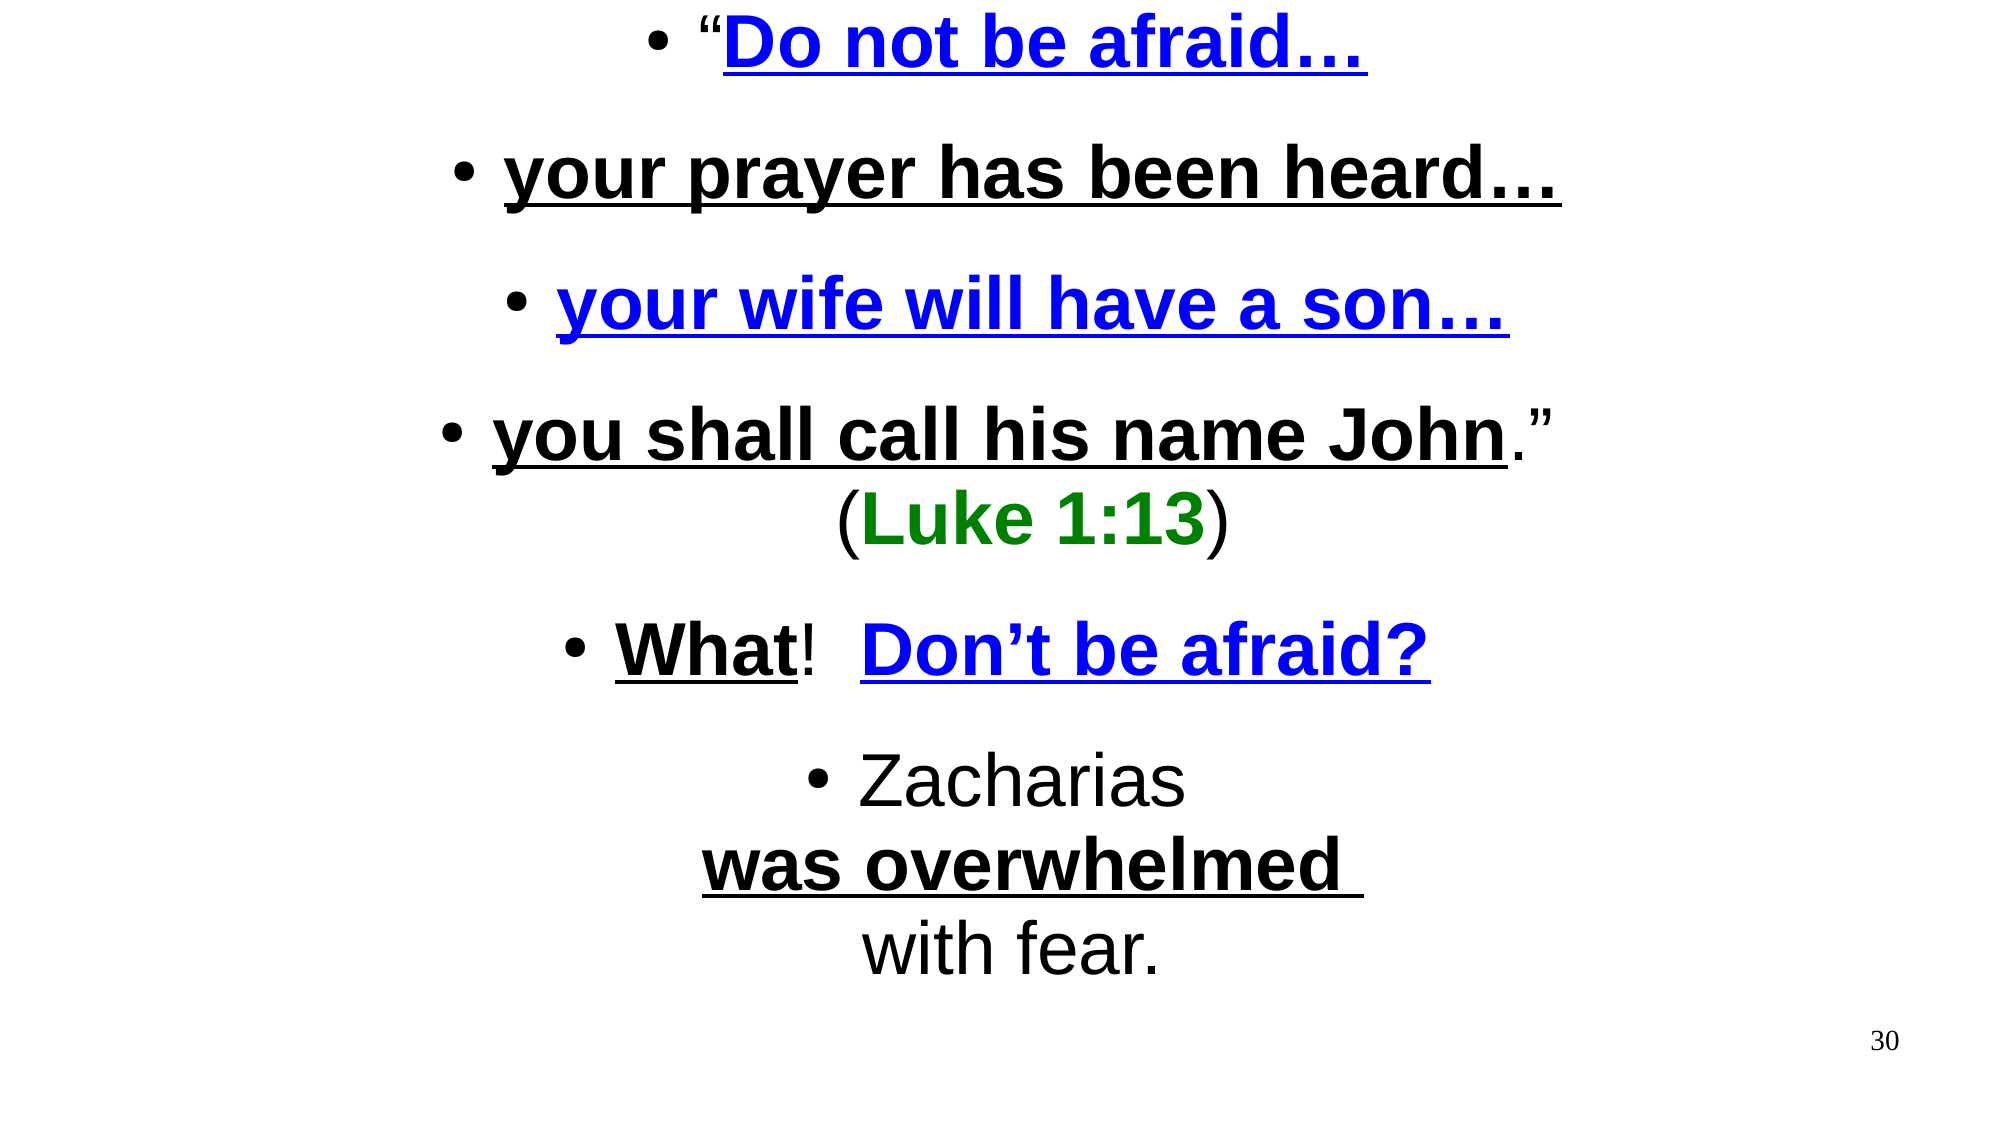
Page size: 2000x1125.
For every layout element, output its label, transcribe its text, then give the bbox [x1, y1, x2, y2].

list “Do not be afraid… your prayer has been heard… your wife will have a son… you shall call his name John.” (Luke 1:13) What! Don’t be afraid? Zacharias was overwhelmed with fear. [0, 0, 1996, 1123]
